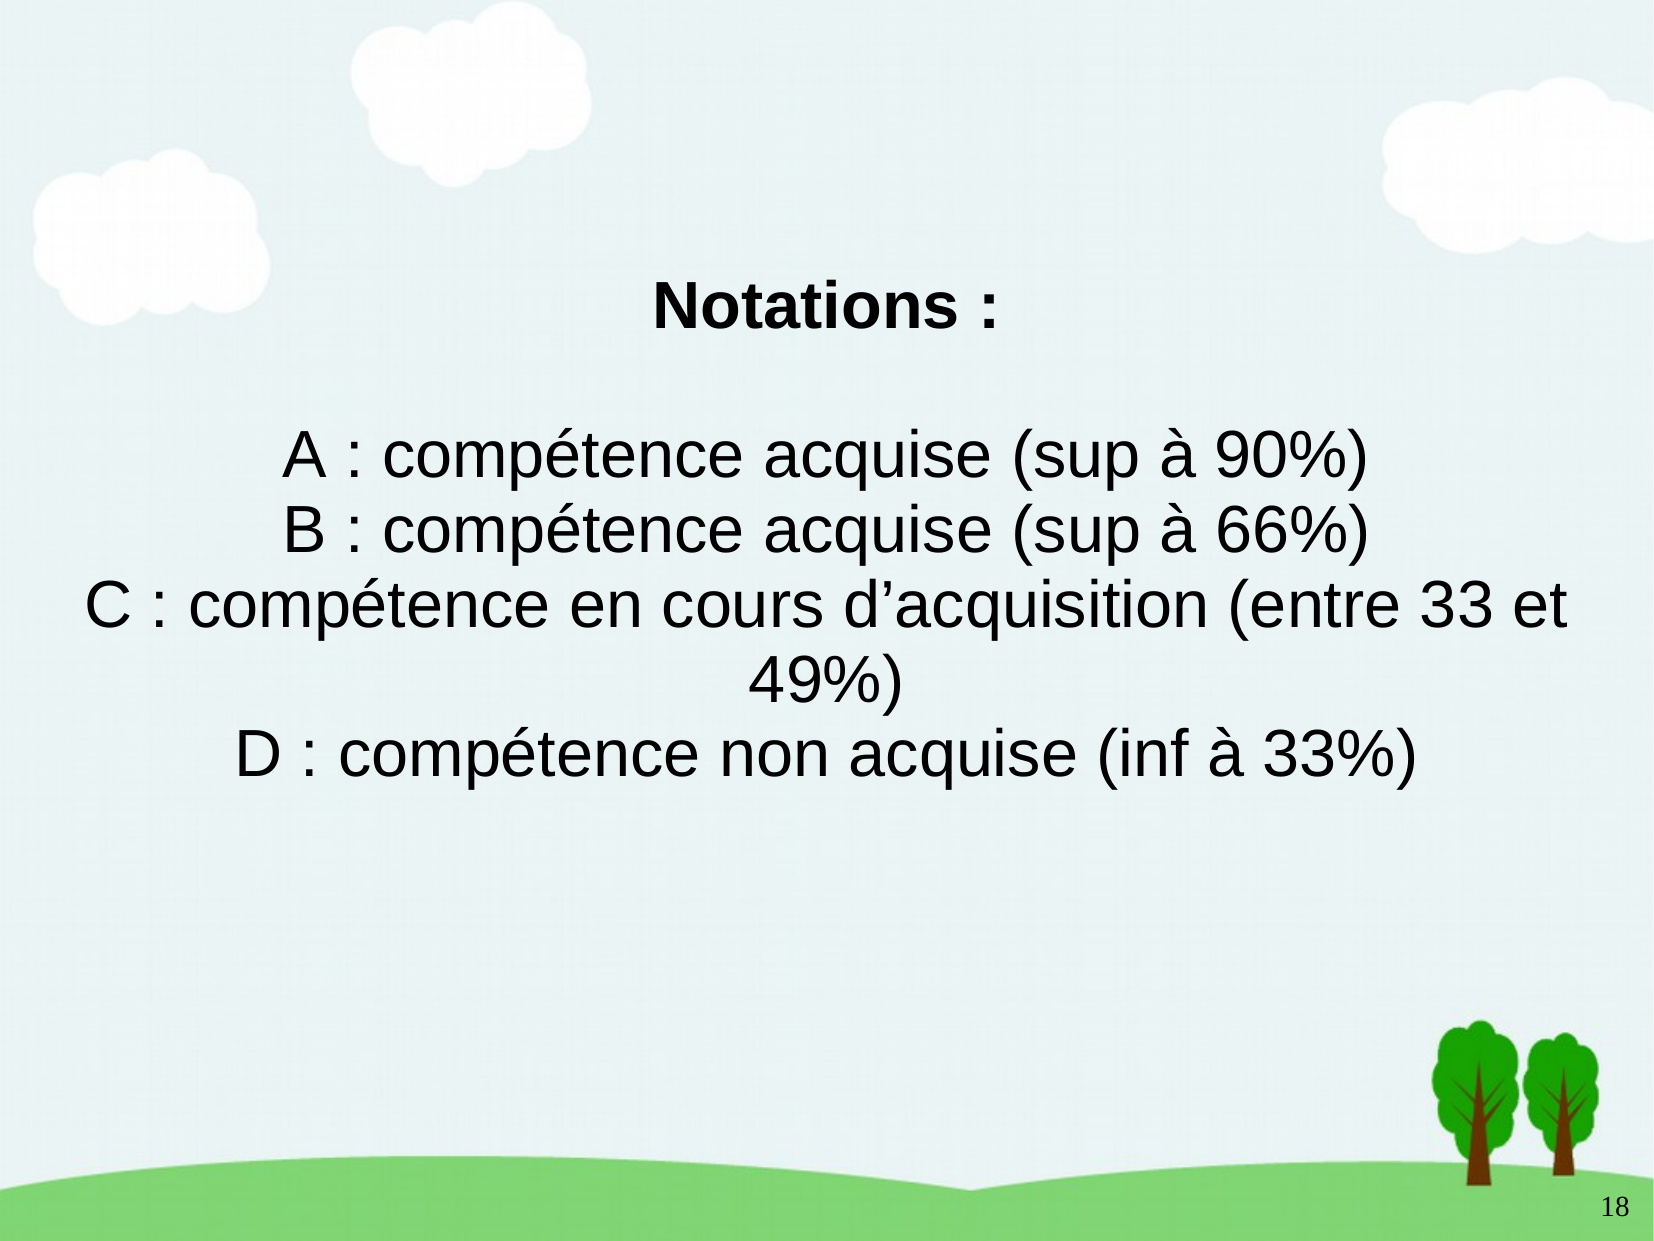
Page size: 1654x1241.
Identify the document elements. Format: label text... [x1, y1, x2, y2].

subtitle Notations : A : compétence acquise (sup à 90%) B : compétence acquise (sup à 66%) C : compétence en cours d’acquisition (entre 33 et 49%) D : compétence non acquise (inf à 33%) [82, 49, 1571, 1010]
picture [0, 0, 1654, 1241]
